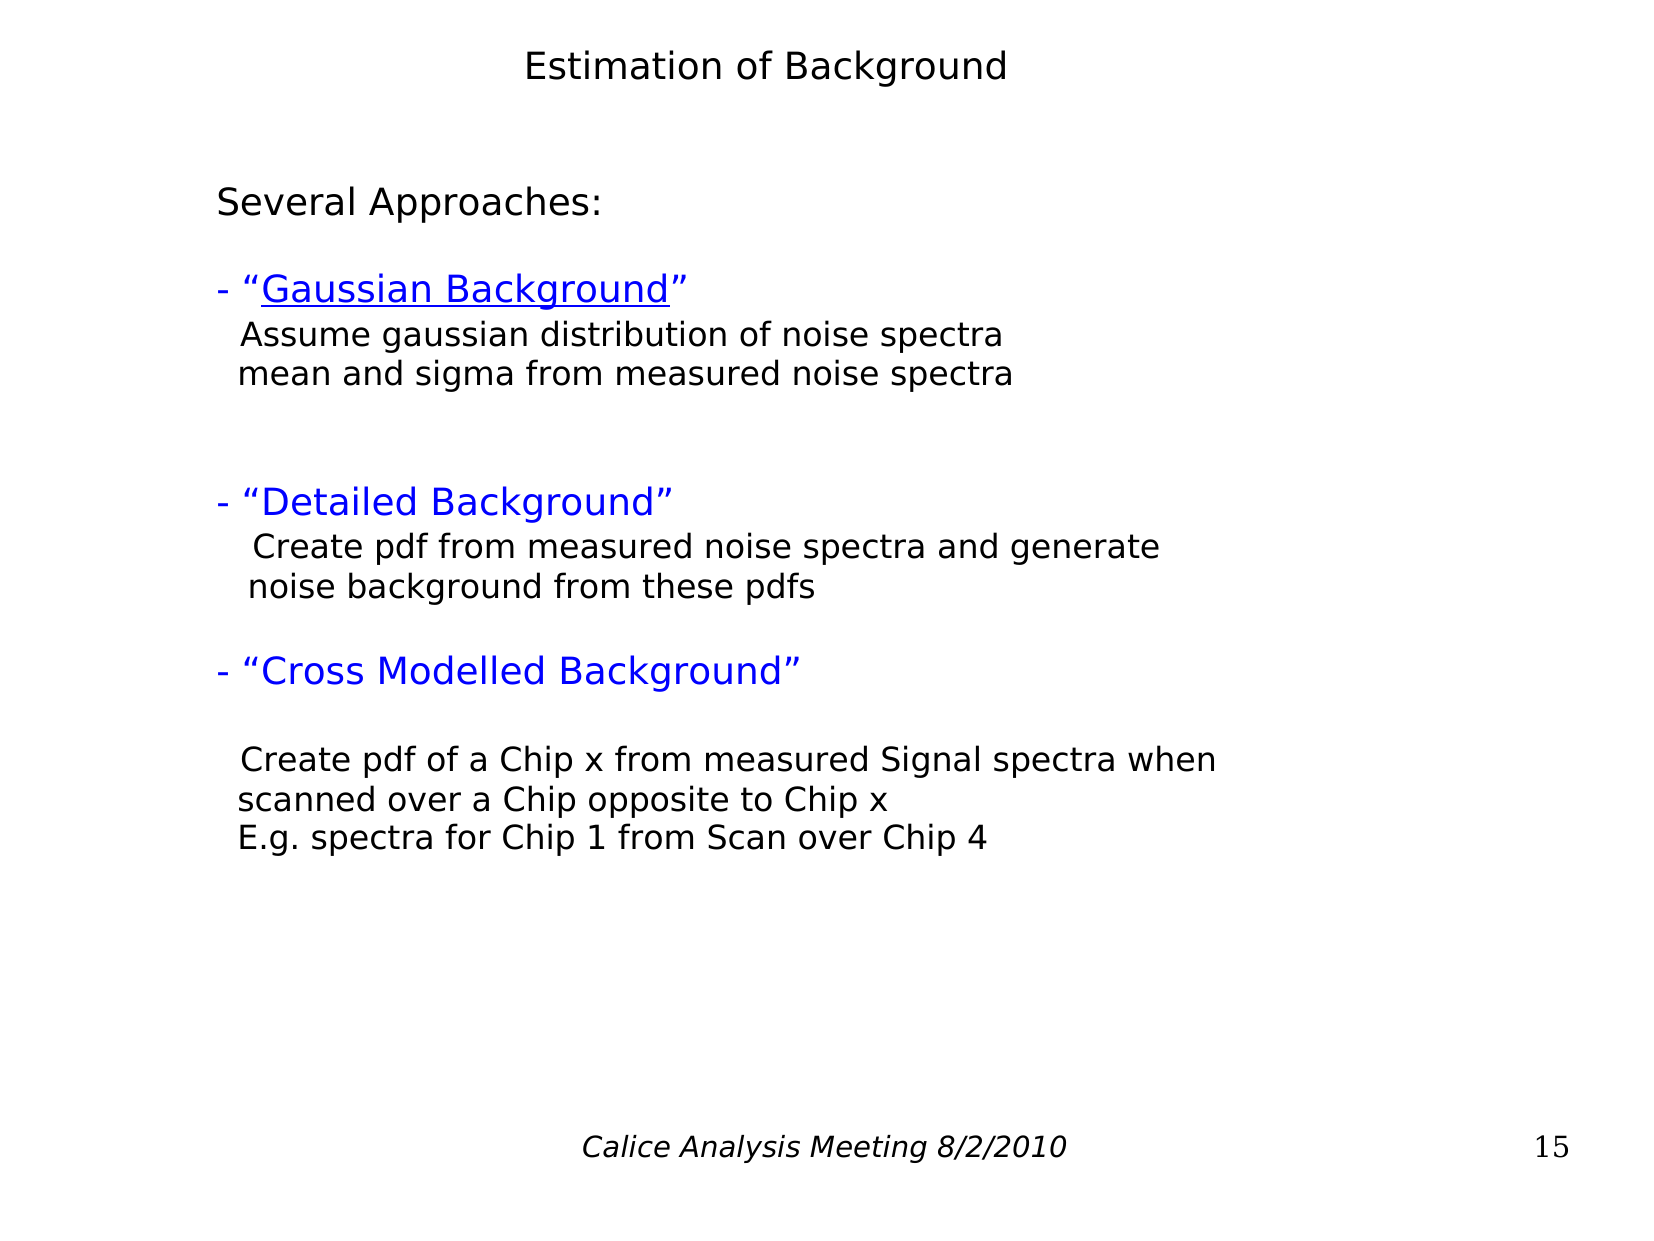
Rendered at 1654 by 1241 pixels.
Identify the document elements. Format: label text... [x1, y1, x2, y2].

text_box Several Approaches: - “Gaussian Background” Assume gaussian distribution of noise spectra mean and sigma from measured noise spectra - “Detailed Background” Create pdf from measured noise spectra and generate noise background from these pdfs - “Cross Modelled Background” Create pdf of a Chip x from measured Signal spectra when scanned over a Chip opposite to Chip x E.g. spectra for Chip 1 from Scan over Chip 4 [201, 173, 1225, 909]
text_box Estimation of Background [509, 37, 1013, 96]
